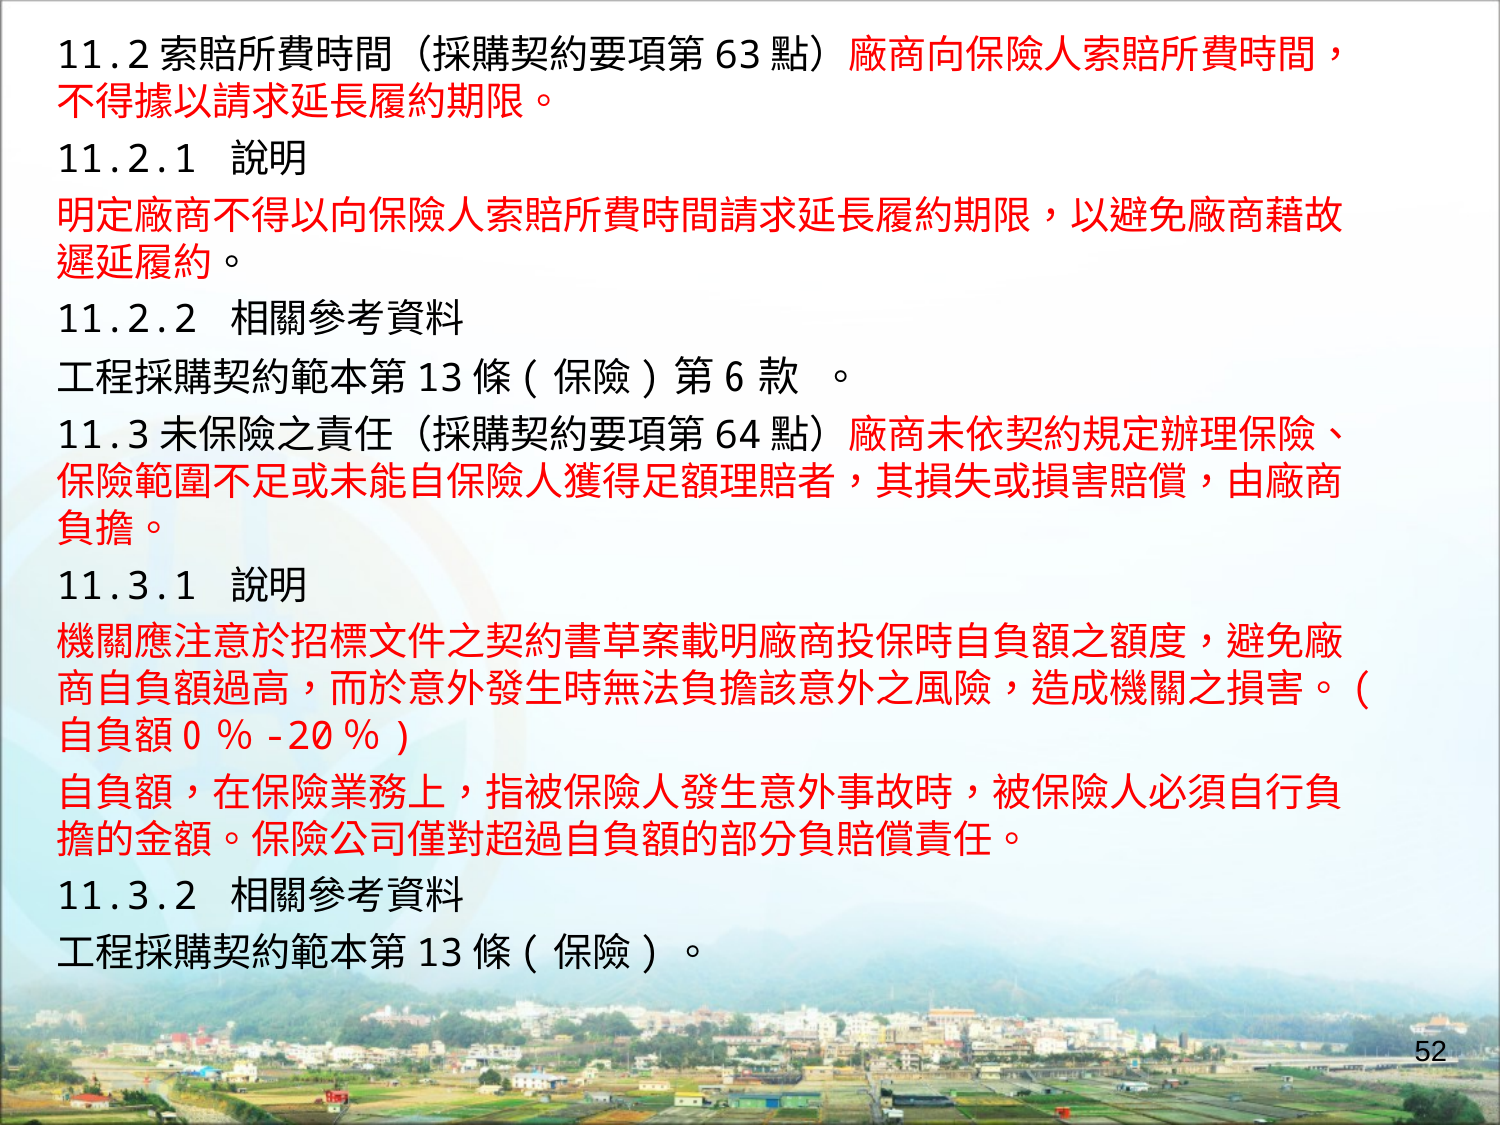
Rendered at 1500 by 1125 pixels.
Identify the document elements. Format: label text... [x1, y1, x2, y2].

list 11.2索賠所費時間（採購契約要項第63點）廠商向保險人索賠所費時間，不得據以請求延長履約期限。 11.2.1 說明 明定廠商不得以向保險人索賠所費時間請求延長履約期限，以避免廠商藉故遲延履約。 11.2.2 相關參考資料 工程採購契約範本第13條(保險)第6款 。 11.3未保險之責任（採購契約要項第64點）廠商未依契約規定辦理保險、保險範圍不足或未能自保險人獲得足額理賠者，其損失或損害賠償，由廠商負擔。 11.3.1 說明 機關應注意於招標文件之契約書草案載明廠商投保時自負額之額度，避免廠商自負額過高，而於意外發生時無法負擔該意外之風險，造成機關之損害。(自負額0％-20％) 自負額，在保險業務上，指被保險人發生意外事故時，被保險人必須自行負擔的金額。保險公司僅對超過自負額的部分負賠償責任。 11.3.2 相關參考資料 工程採購契約範本第13條(保險)。 [41, 22, 1392, 988]
picture [0, 0, 1500, 1125]
text_box <編號> [1111, 1024, 1462, 1103]
